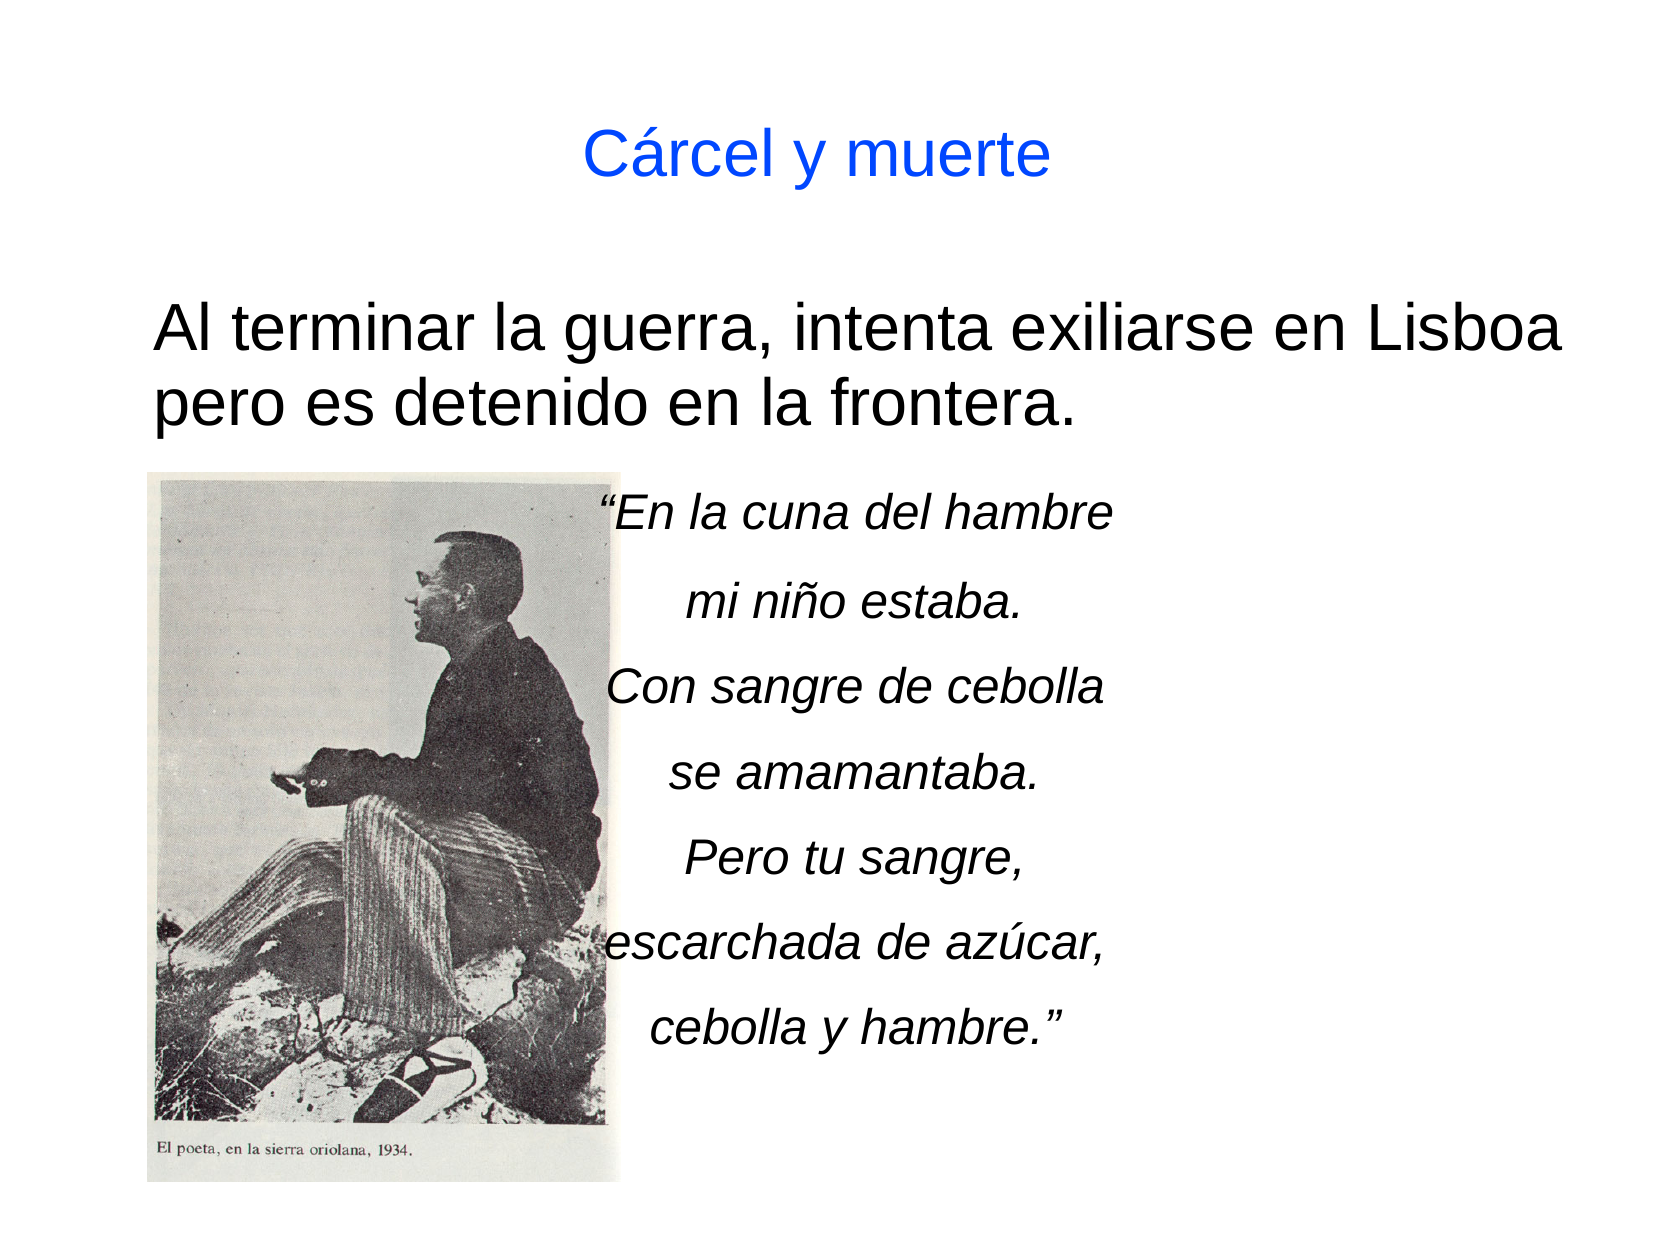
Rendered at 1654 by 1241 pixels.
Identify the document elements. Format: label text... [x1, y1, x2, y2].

title Cárcel y muerte [82, 49, 1571, 257]
list Al terminar la guerra, intenta exiliarse en Lisboa pero es detenido en la frontera. “En la cuna del hambre mi niño estaba. Con sangre de cebolla se amamantaba. Pero tu sangre, escarchada de azúcar, cebolla y hambre.” [82, 290, 1571, 1241]
